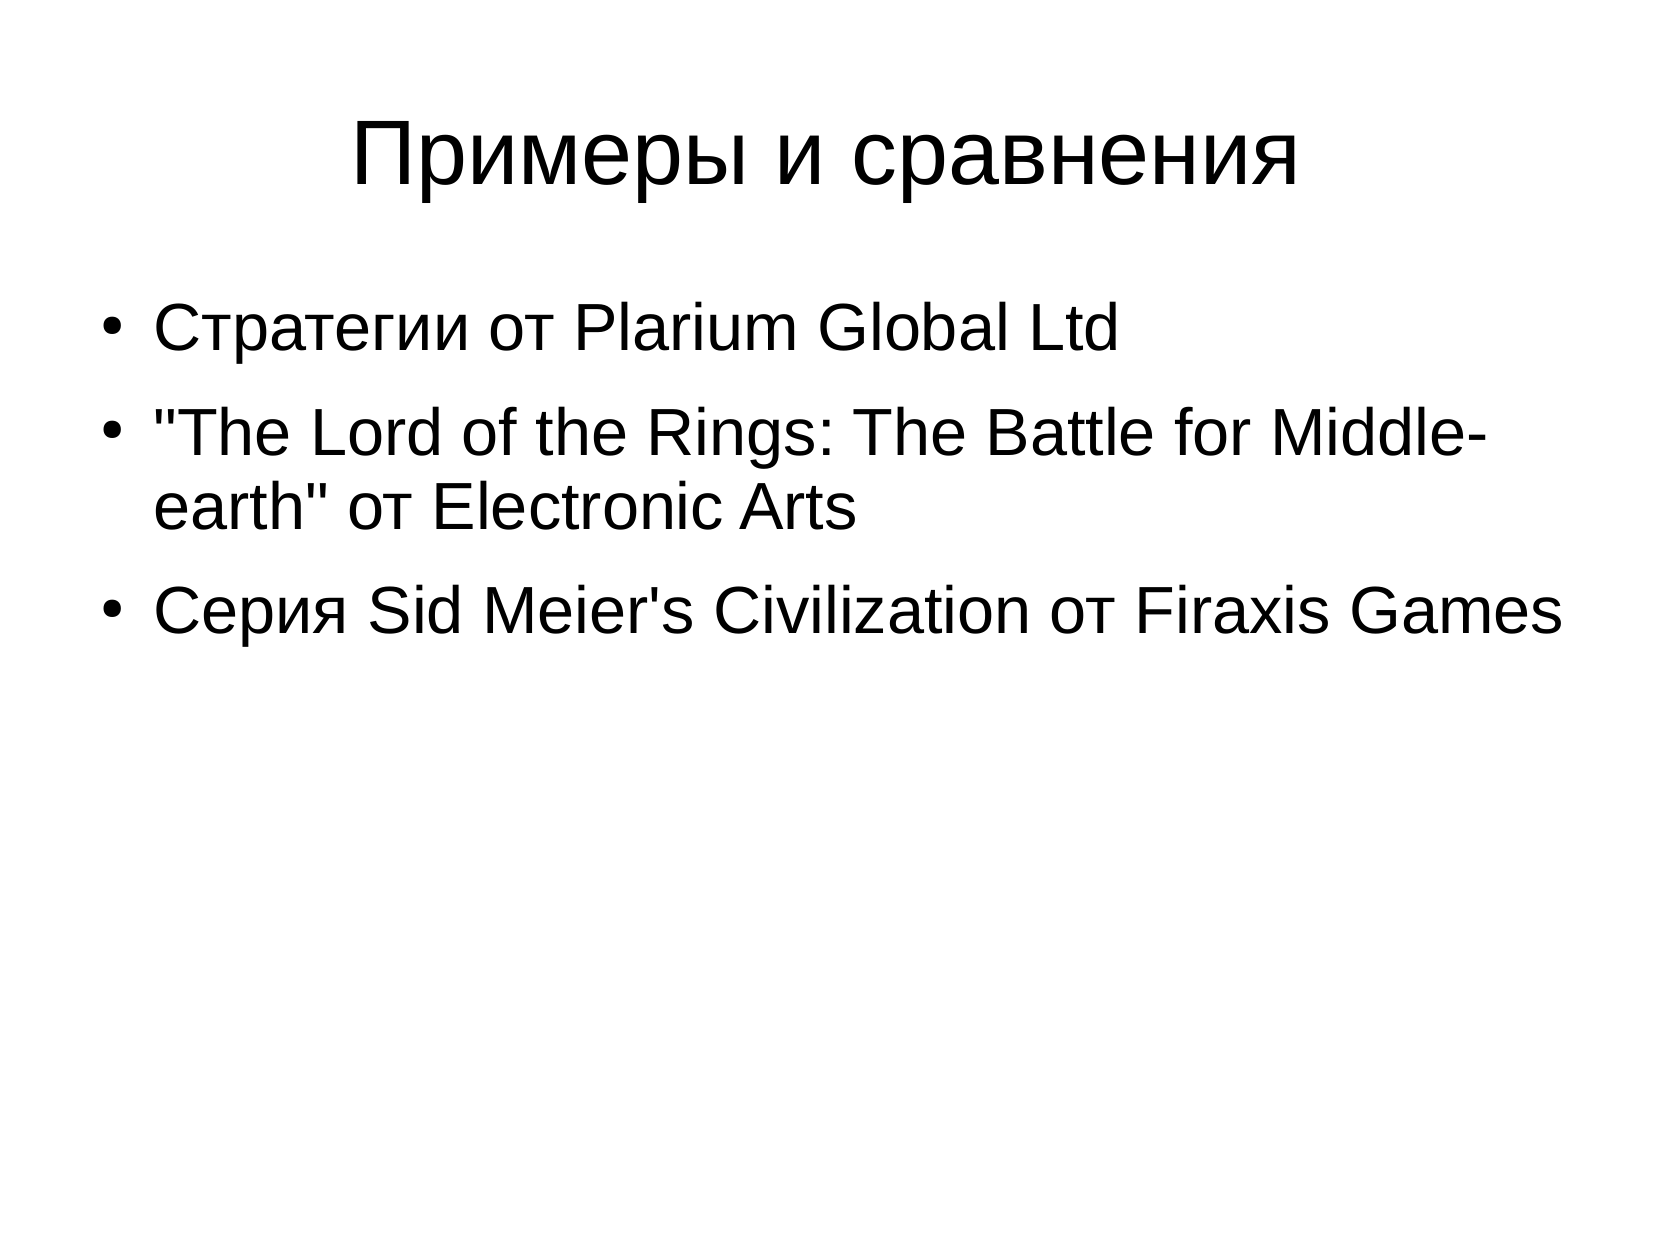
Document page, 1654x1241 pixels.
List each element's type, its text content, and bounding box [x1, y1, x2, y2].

title Примеры и сравнения [82, 49, 1571, 257]
list Стратегии от Plarium Global Ltd "The Lord of the Rings: The Battle for Middle-earth" от Electronic Arts Серия Sid Meier's Civilization от Firaxis Games [82, 290, 1571, 1109]
